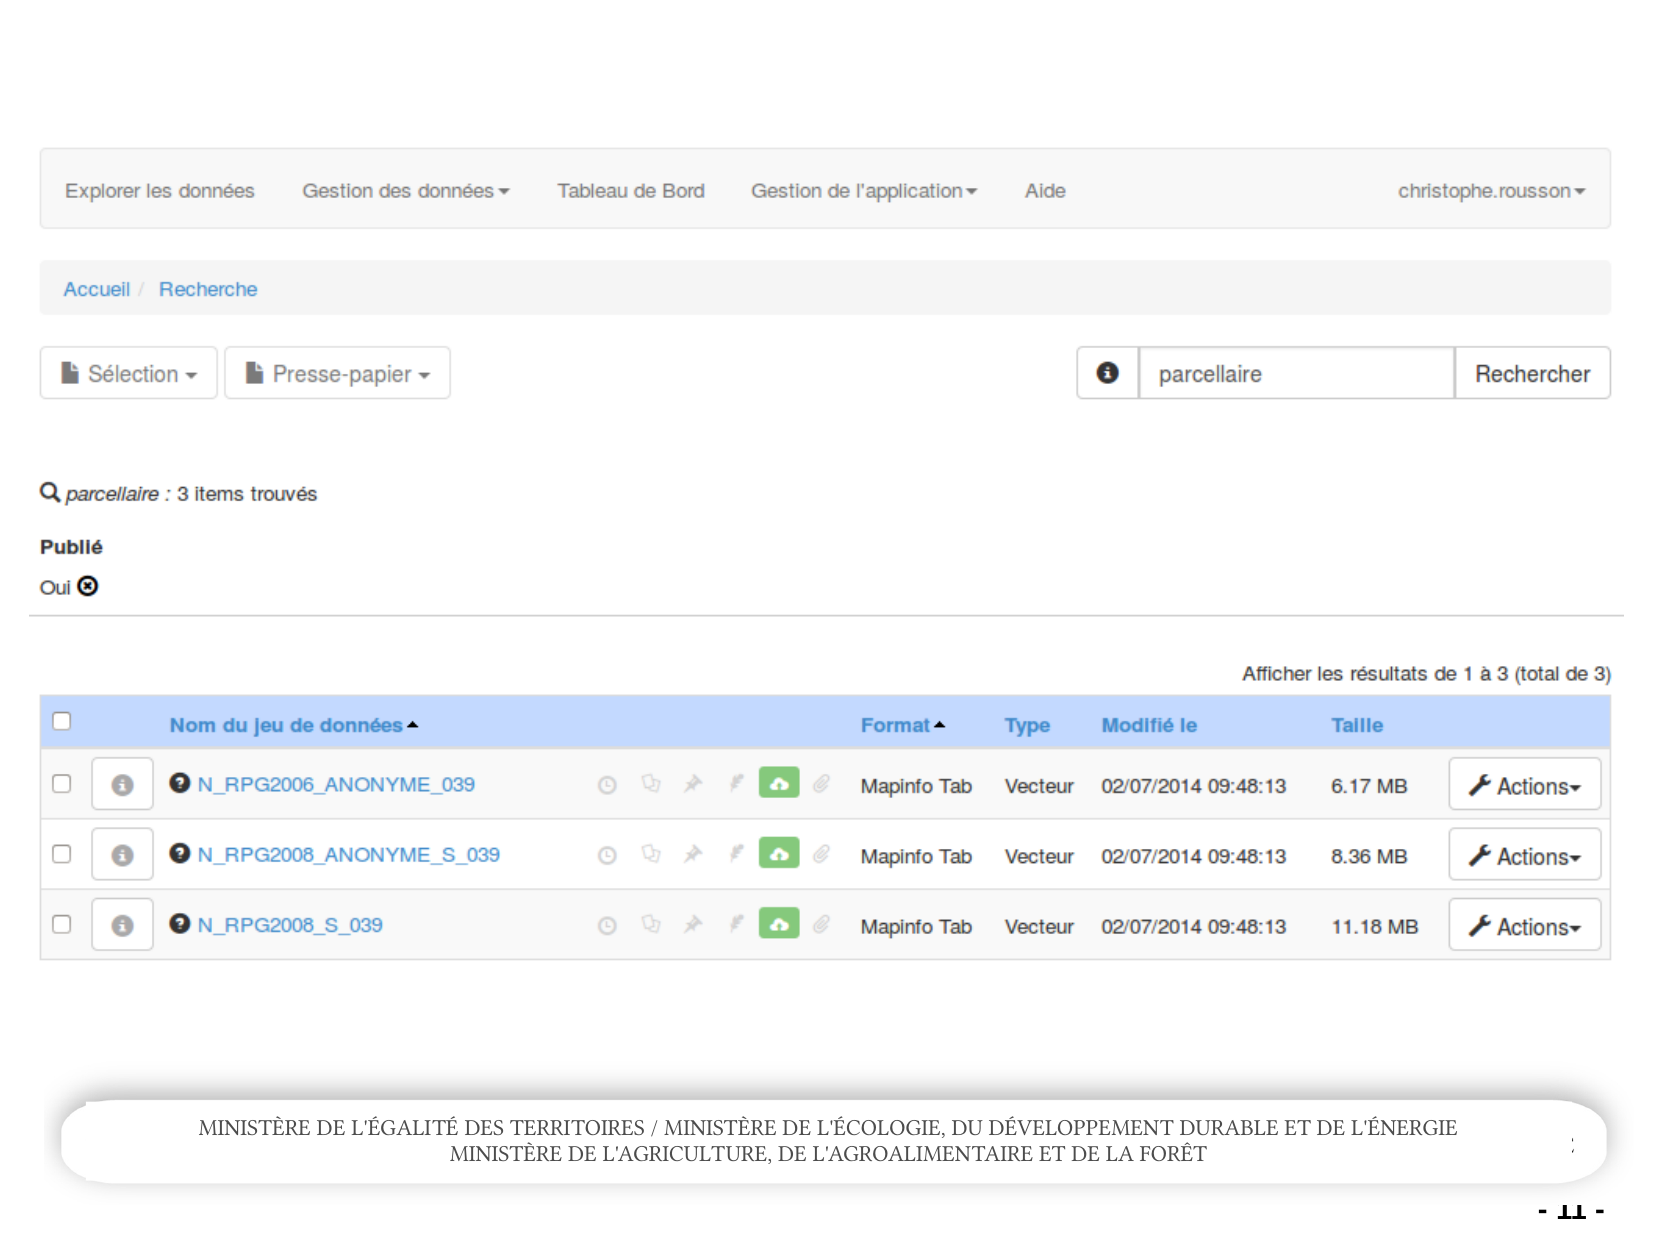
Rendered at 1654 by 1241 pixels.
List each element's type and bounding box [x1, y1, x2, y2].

picture [44, 1060, 1634, 1205]
picture [29, 137, 1624, 974]
